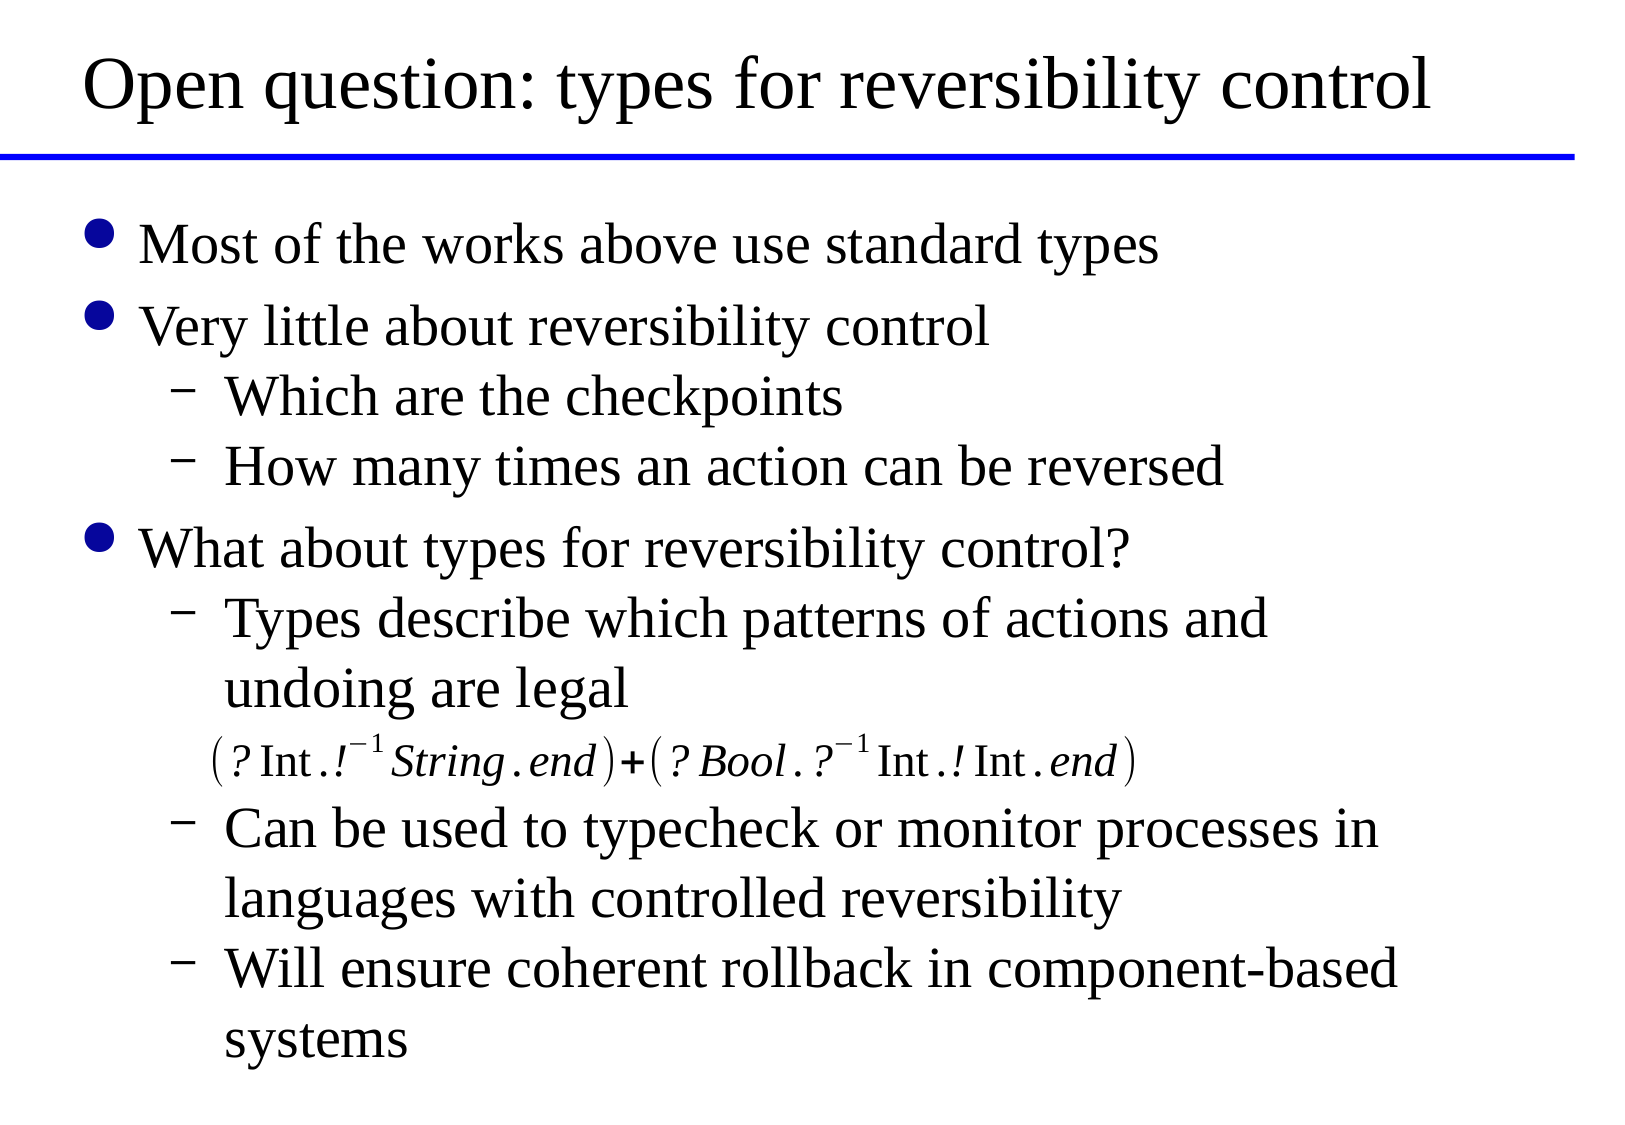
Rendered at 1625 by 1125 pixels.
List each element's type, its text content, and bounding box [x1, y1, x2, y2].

chart [197, 726, 1149, 788]
list Most of the works above use standard types Very little about reversibility control Which are the checkpoints How many times an action can be reversed What about types for reversibility control? Types describe which patterns of actions and undoing are legal Can be used to typecheck or monitor processes in languages with controlled reversibility Will ensure coherent rollback in component-based systems [67, 198, 1478, 1061]
title Open question: types for reversibility control [67, 27, 1544, 131]
